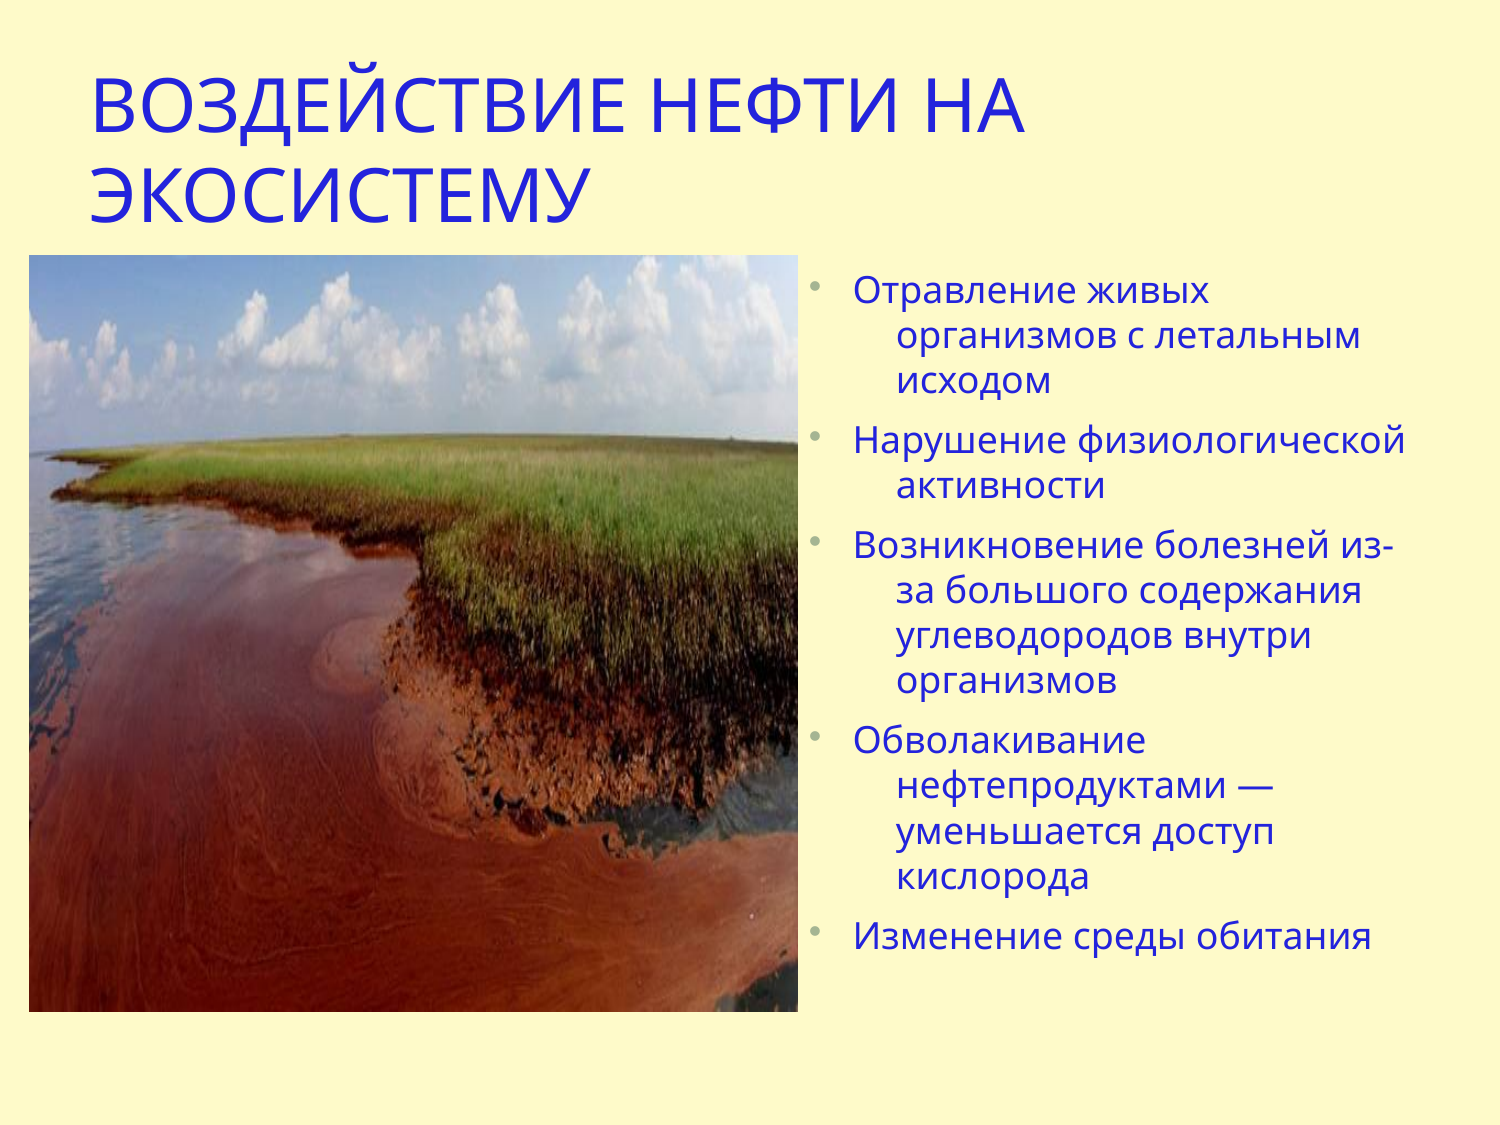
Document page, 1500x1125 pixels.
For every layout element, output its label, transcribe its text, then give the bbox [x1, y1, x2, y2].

picture [29, 255, 798, 1012]
list Отравление живых организмов с летальным исходом Нарушение физиологической активности Возникновение болезней из-за большого содержания углеводородов внутри организмов Обволакивание нефтепродуктами — уменьшается доступ кислорода Изменение среды обитания [766, 263, 1426, 1019]
title Воздействие нефти на экосистему [74, 51, 1425, 226]
